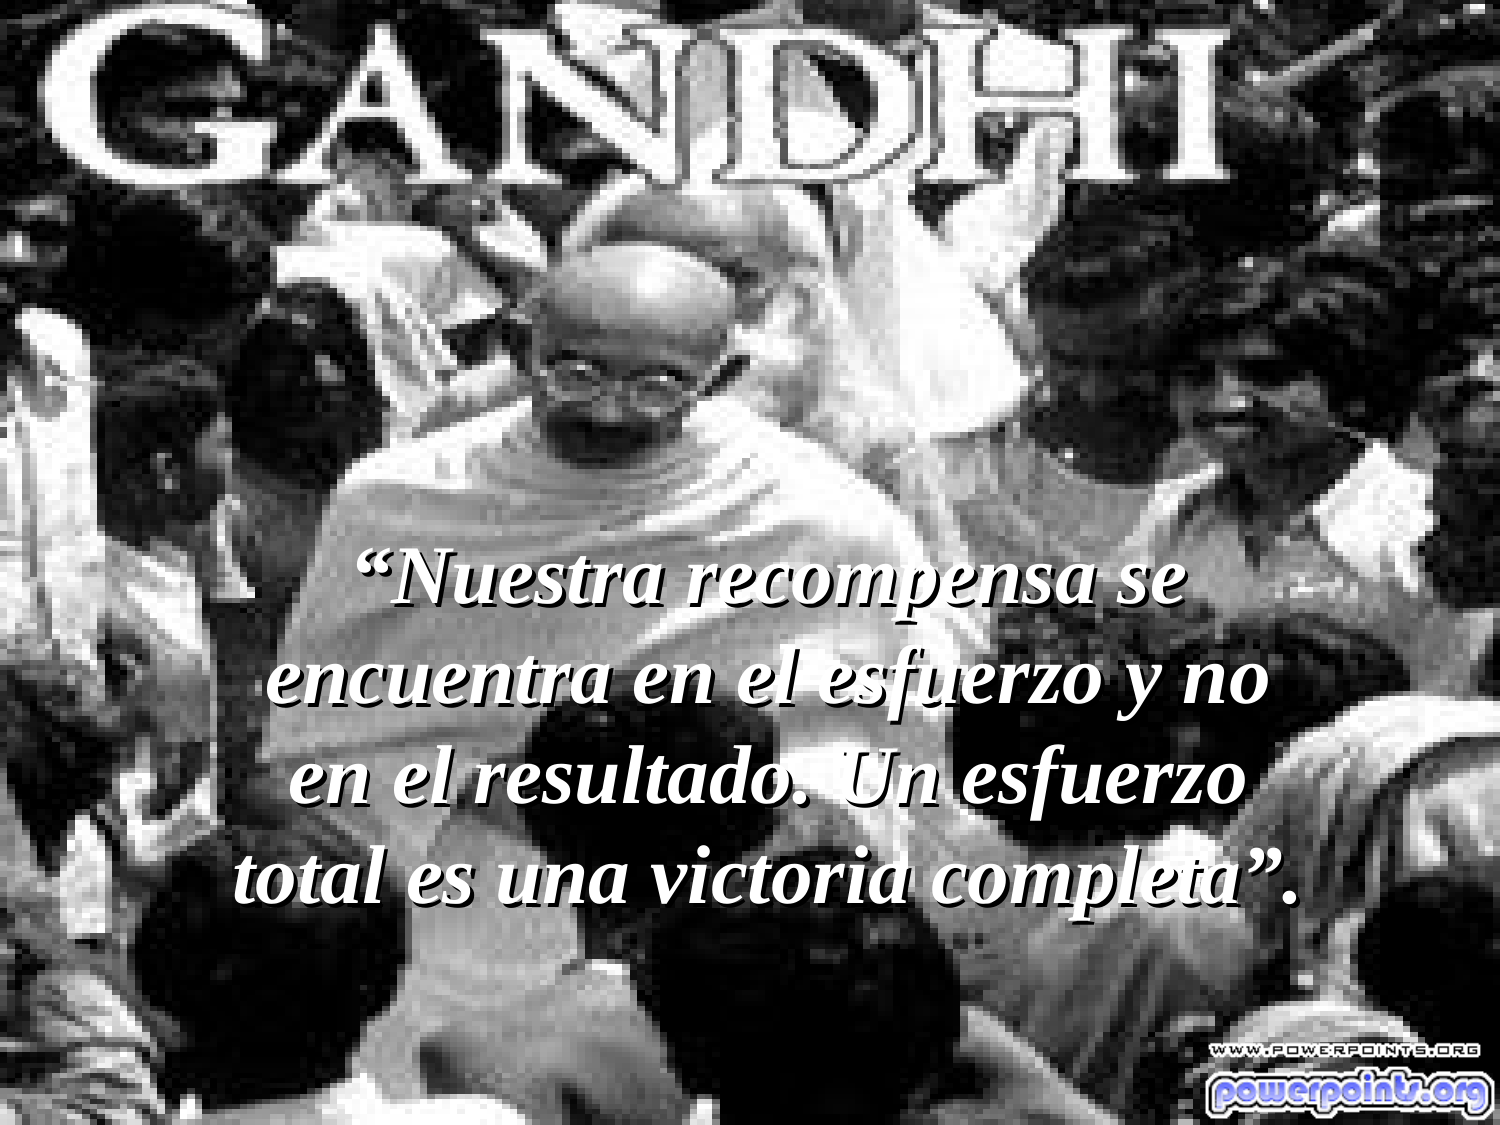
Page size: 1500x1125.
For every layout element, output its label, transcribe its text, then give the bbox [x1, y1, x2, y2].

picture [0, 0, 1500, 1125]
text_box “Nuestra recompensa se encuentra en el esfuerzo y no en el resultado. Un esfuerzo total es una victoria completa”. [199, 512, 1338, 1125]
